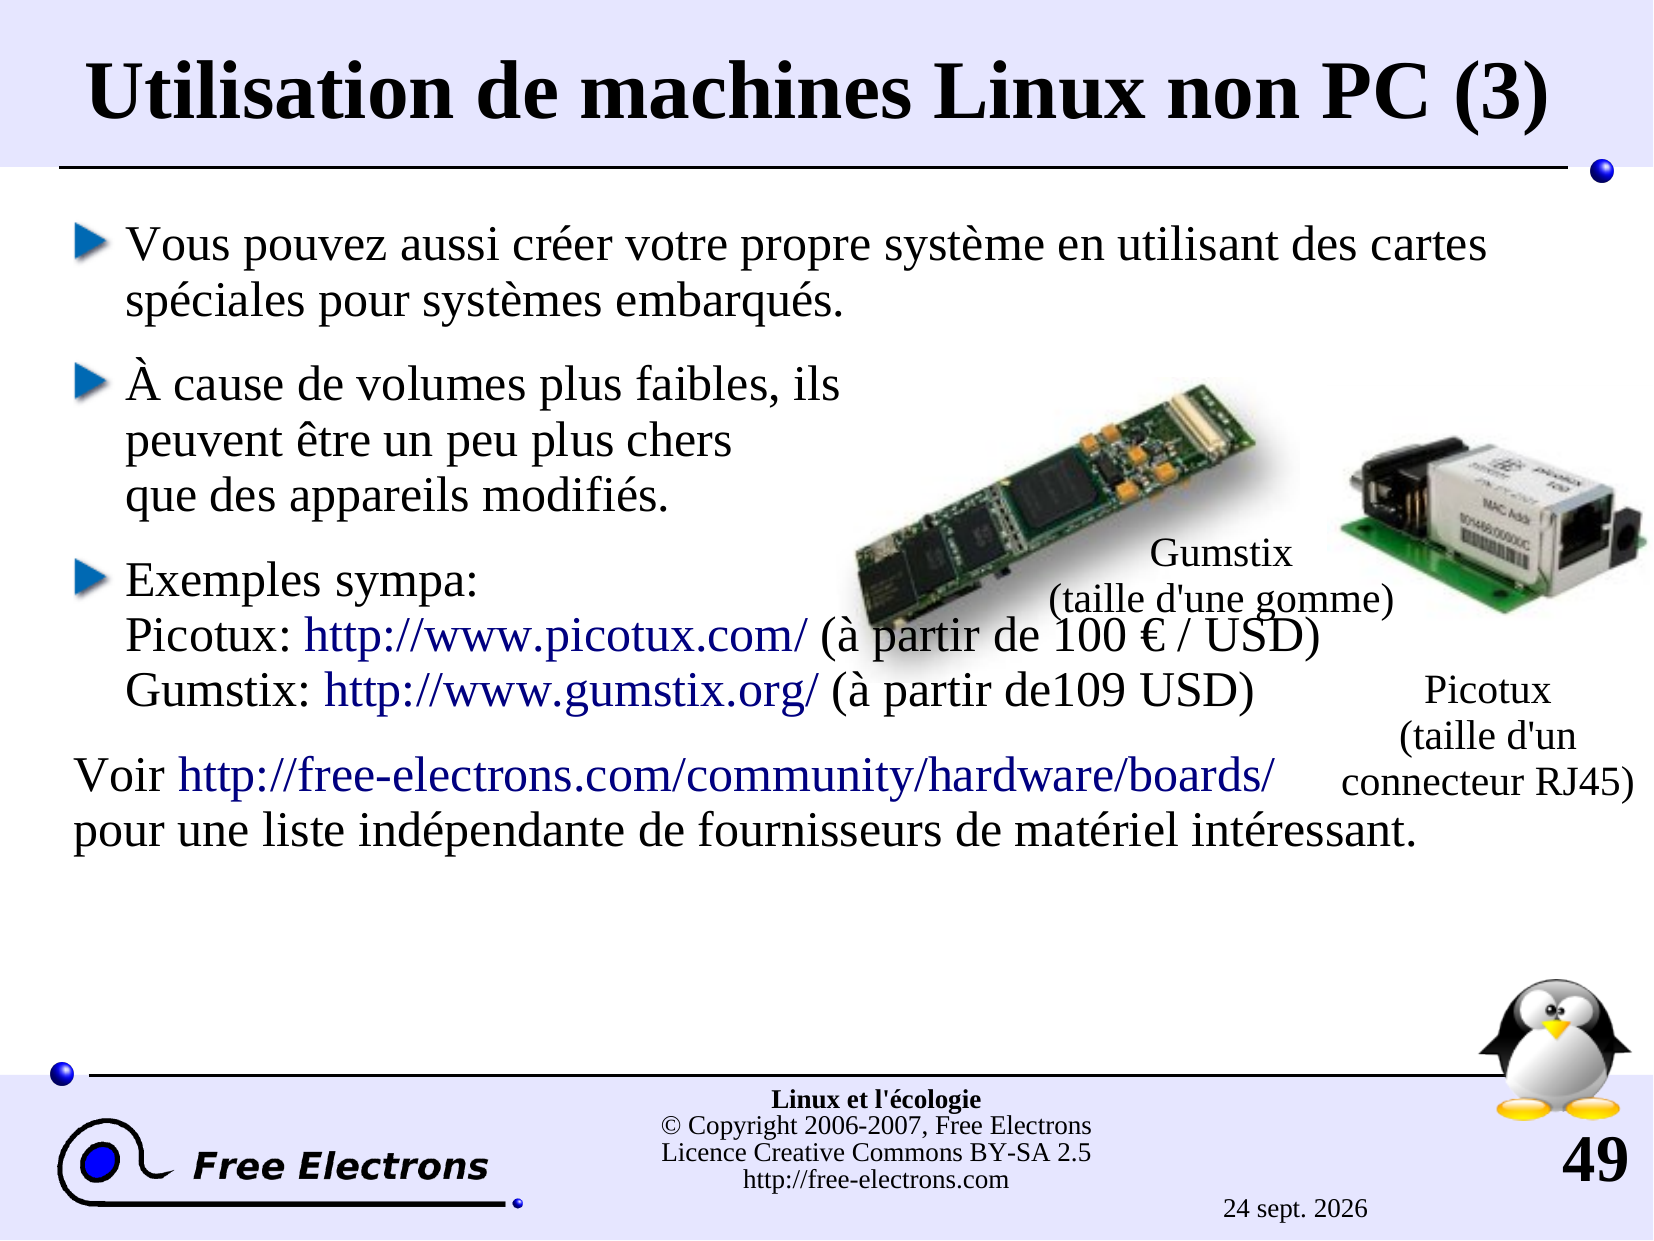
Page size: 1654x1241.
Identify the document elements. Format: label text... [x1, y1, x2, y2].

picture [1327, 384, 1654, 639]
picture [50, 1107, 527, 1216]
title Utilisation de machines Linux non PC (3) [33, 29, 1604, 153]
list Vous pouvez aussi créer votre propre système en utilisant des cartes spéciales pour systèmes embarqués. À cause de volumes plus faibles, ils peuvent être un peu plus chers que des appareils modifiés. Exemples sympa: Picotux: http://www.picotux.com/ (à partir de 100 € / USD) Gumstix: http://www.gumstix.org/ (à partir de109 USD) Voir http://free-electrons.com/community/hardware/boards/ pour une liste indépendante de fournisseurs de matériel intéressant. [54, 216, 1574, 1066]
picture [1476, 979, 1634, 1121]
text_box Gumstix (taille d'une gomme) [1048, 529, 1396, 631]
text_box Picotux (taille d'un connecteur RJ45) [1341, 665, 1636, 818]
